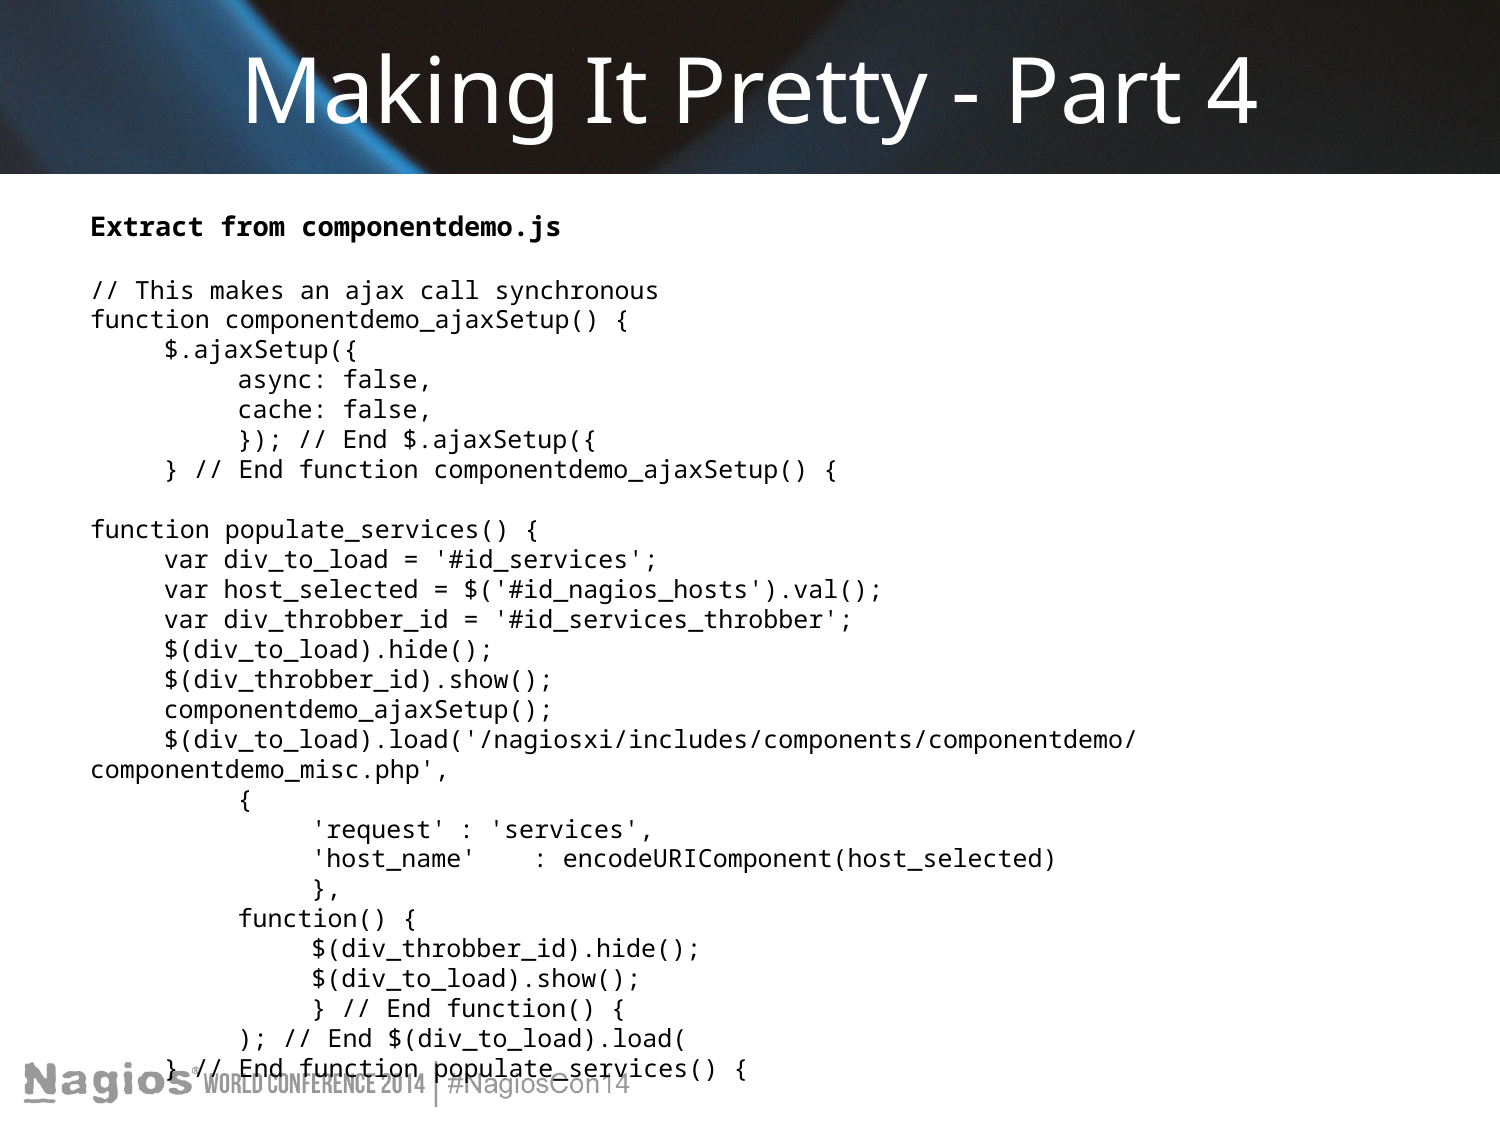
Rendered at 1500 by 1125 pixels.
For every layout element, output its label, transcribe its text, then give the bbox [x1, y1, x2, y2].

picture [272, 1065, 279, 1075]
title Making It Pretty - Part 4 [0, 0, 1500, 174]
list Extract from componentdemo.js // This makes an ajax call synchronous function componentdemo_ajaxSetup() { $.ajaxSetup({ async: false, cache: false, }); // End $.ajaxSetup({ } // End function componentdemo_ajaxSetup() { function populate_services() { var div_to_load = '#id_services'; var host_selected = $('#id_nagios_hosts').val(); var div_throbber_id = '#id_services_throbber'; $(div_to_load).hide(); $(div_throbber_id).show(); componentdemo_ajaxSetup(); $(div_to_load).load('/nagiosxi/includes/components/componentdemo/componentdemo_misc.php', { 'request' : 'services', 'host_name' : encodeURIComponent(host_selected) }, function() { $(div_throbber_id).hide(); $(div_to_load).show(); } // End function() { ); // End $(div_to_load).load( } // End function populate_services() { [75, 201, 1453, 1058]
picture [12, 1040, 638, 1125]
